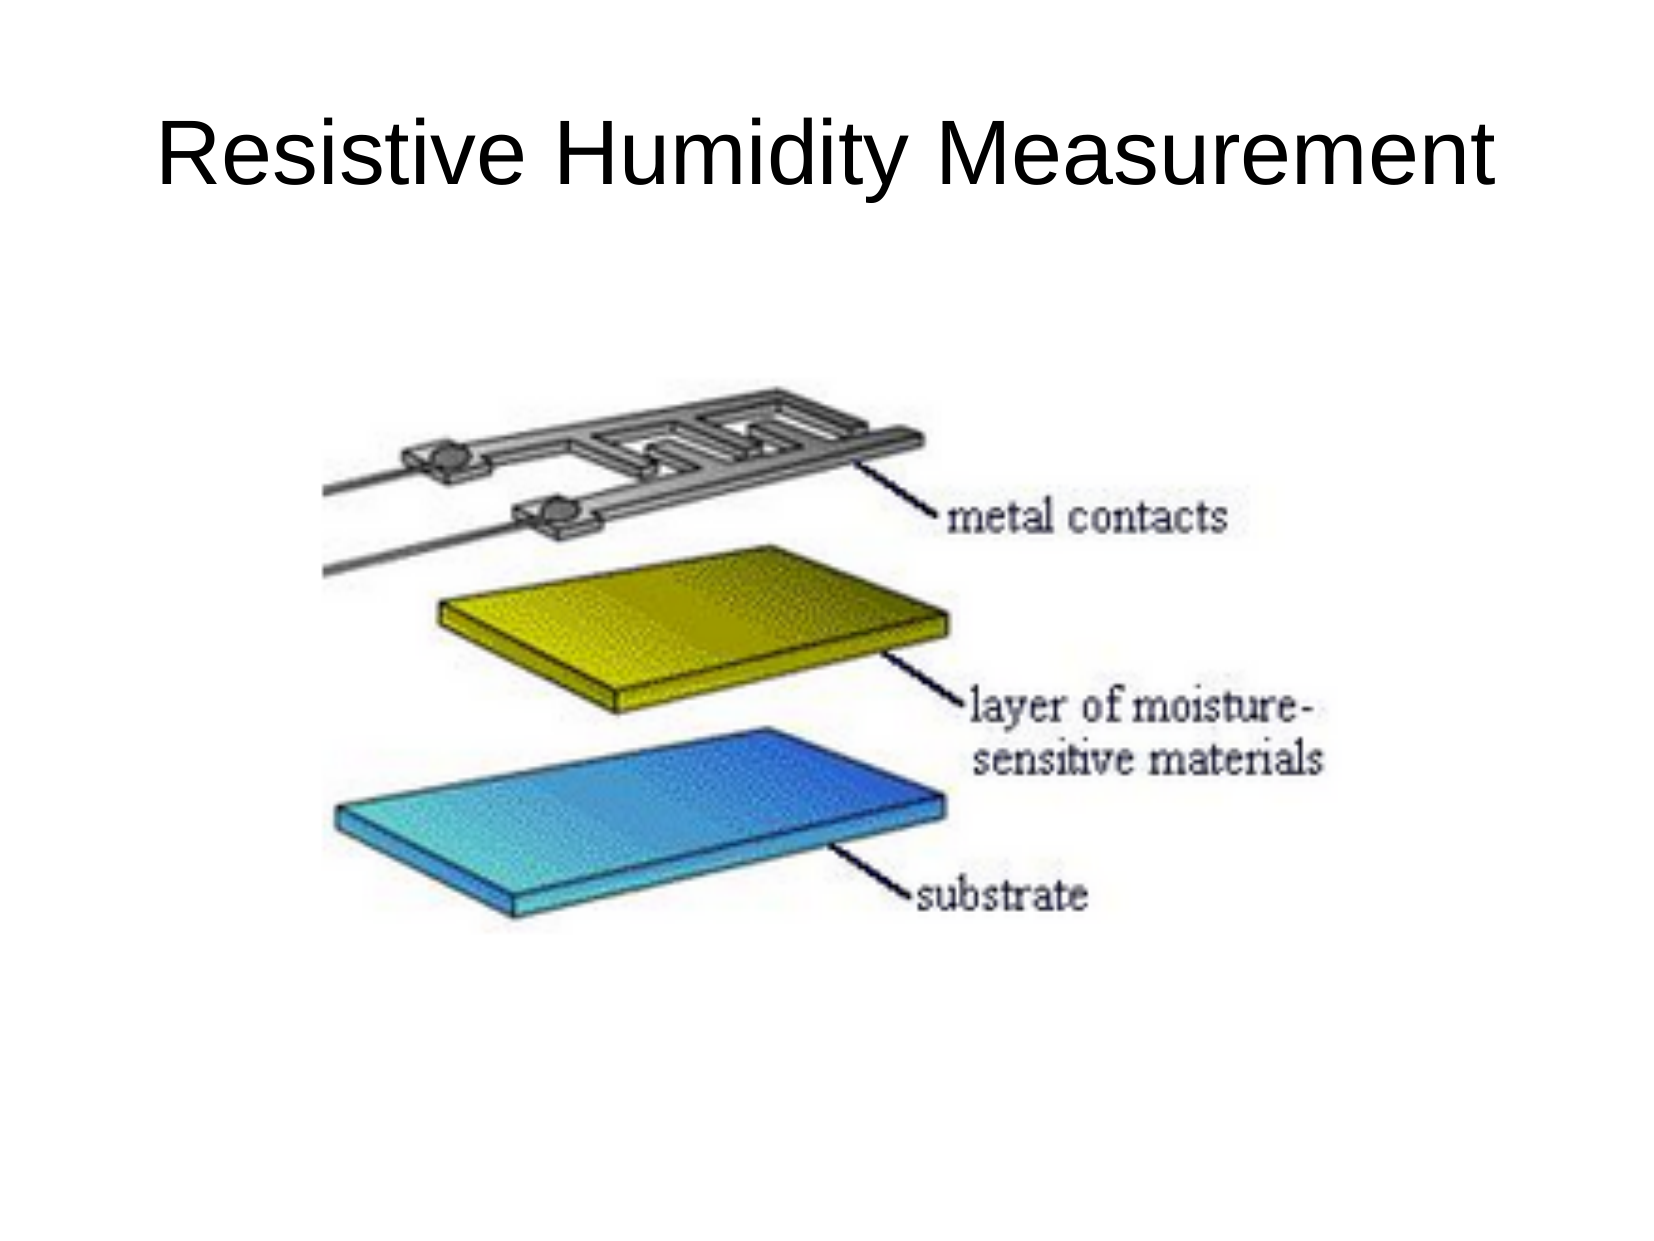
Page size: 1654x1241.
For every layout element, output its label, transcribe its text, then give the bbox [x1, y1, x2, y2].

picture [226, 290, 1428, 1010]
title Resistive Humidity Measurement [82, 49, 1571, 257]
